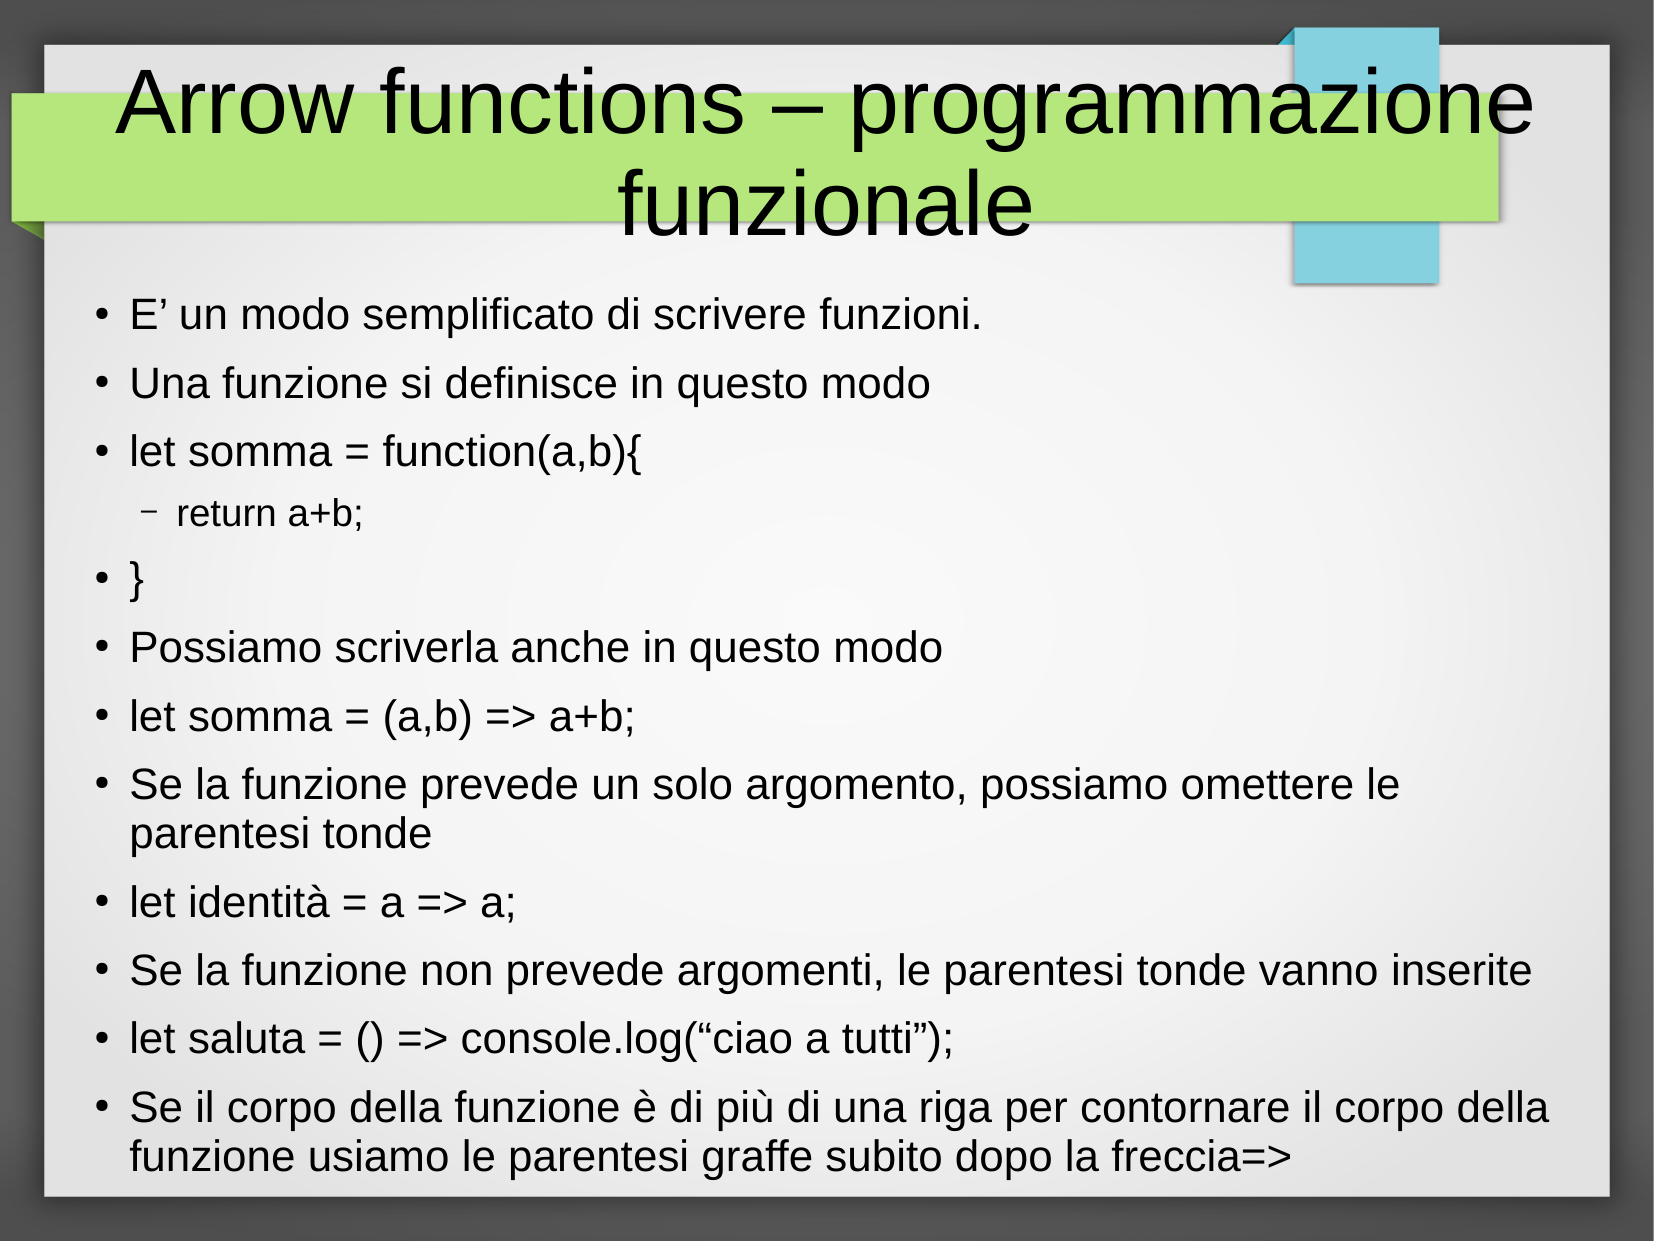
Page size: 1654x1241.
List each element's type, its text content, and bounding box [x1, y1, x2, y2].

title Arrow functions – programmazione funzionale [82, 49, 1571, 257]
list E’ un modo semplificato di scrivere funzioni. Una funzione si definisce in questo modo let somma = function(a,b){ return a+b; } Possiamo scriverla anche in questo modo let somma = (a,b) => a+b; Se la funzione prevede un solo argomento, possiamo omettere le parentesi tonde let identità = a => a; Se la funzione non prevede argomenti, le parentesi tonde vanno inserite let saluta = () => console.log(“ciao a tutti”); Se il corpo della funzione è di più di una riga per contornare il corpo della funzione usiamo le parentesi graffe subito dopo la freccia=> [82, 290, 1571, 1193]
picture [0, 0, 1654, 1241]
